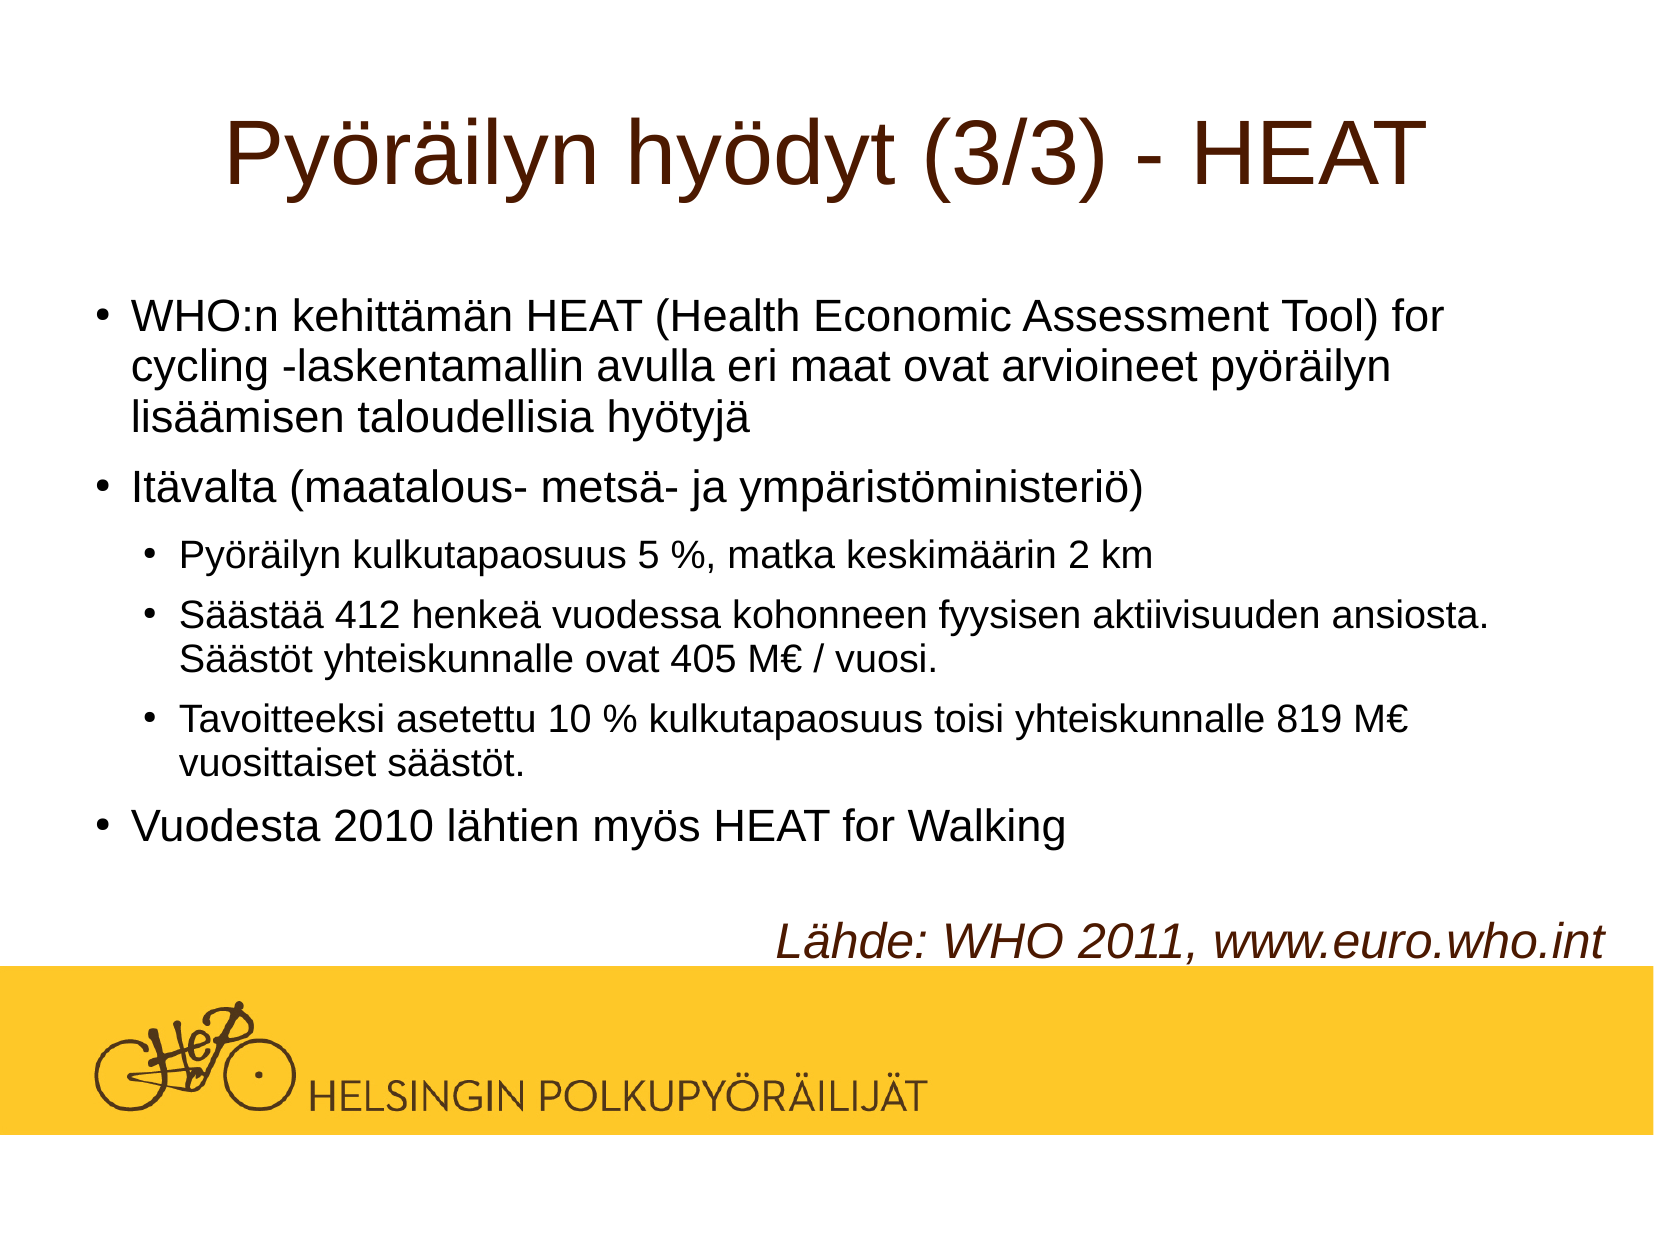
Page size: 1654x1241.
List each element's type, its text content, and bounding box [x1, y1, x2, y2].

title Pyöräilyn hyödyt (3/3) - HEAT [82, 49, 1571, 257]
list WHO:n kehittämän HEAT (Health Economic Assessment Tool) for cycling -laskentamallin avulla eri maat ovat arvioineet pyöräilyn lisäämisen taloudellisia hyötyjä Itävalta (maatalous- metsä- ja ympäristöministeriö) Pyöräilyn kulkutapaosuus 5 %, matka keskimäärin 2 km Säästää 412 henkeä vuodessa kohonneen fyysisen aktiivisuuden ansiosta. Säästöt yhteiskunnalle ovat 405 M€ / vuosi. Tavoitteeksi asetettu 10 % kulkutapaosuus toisi yhteiskunnalle 819 M€ vuosittaiset säästöt. Vuodesta 2010 lähtien myös HEAT for Walking [82, 290, 1571, 852]
picture [0, 966, 1654, 1135]
list Lähde: WHO 2011, www.euro.who.int [214, 913, 1620, 997]
